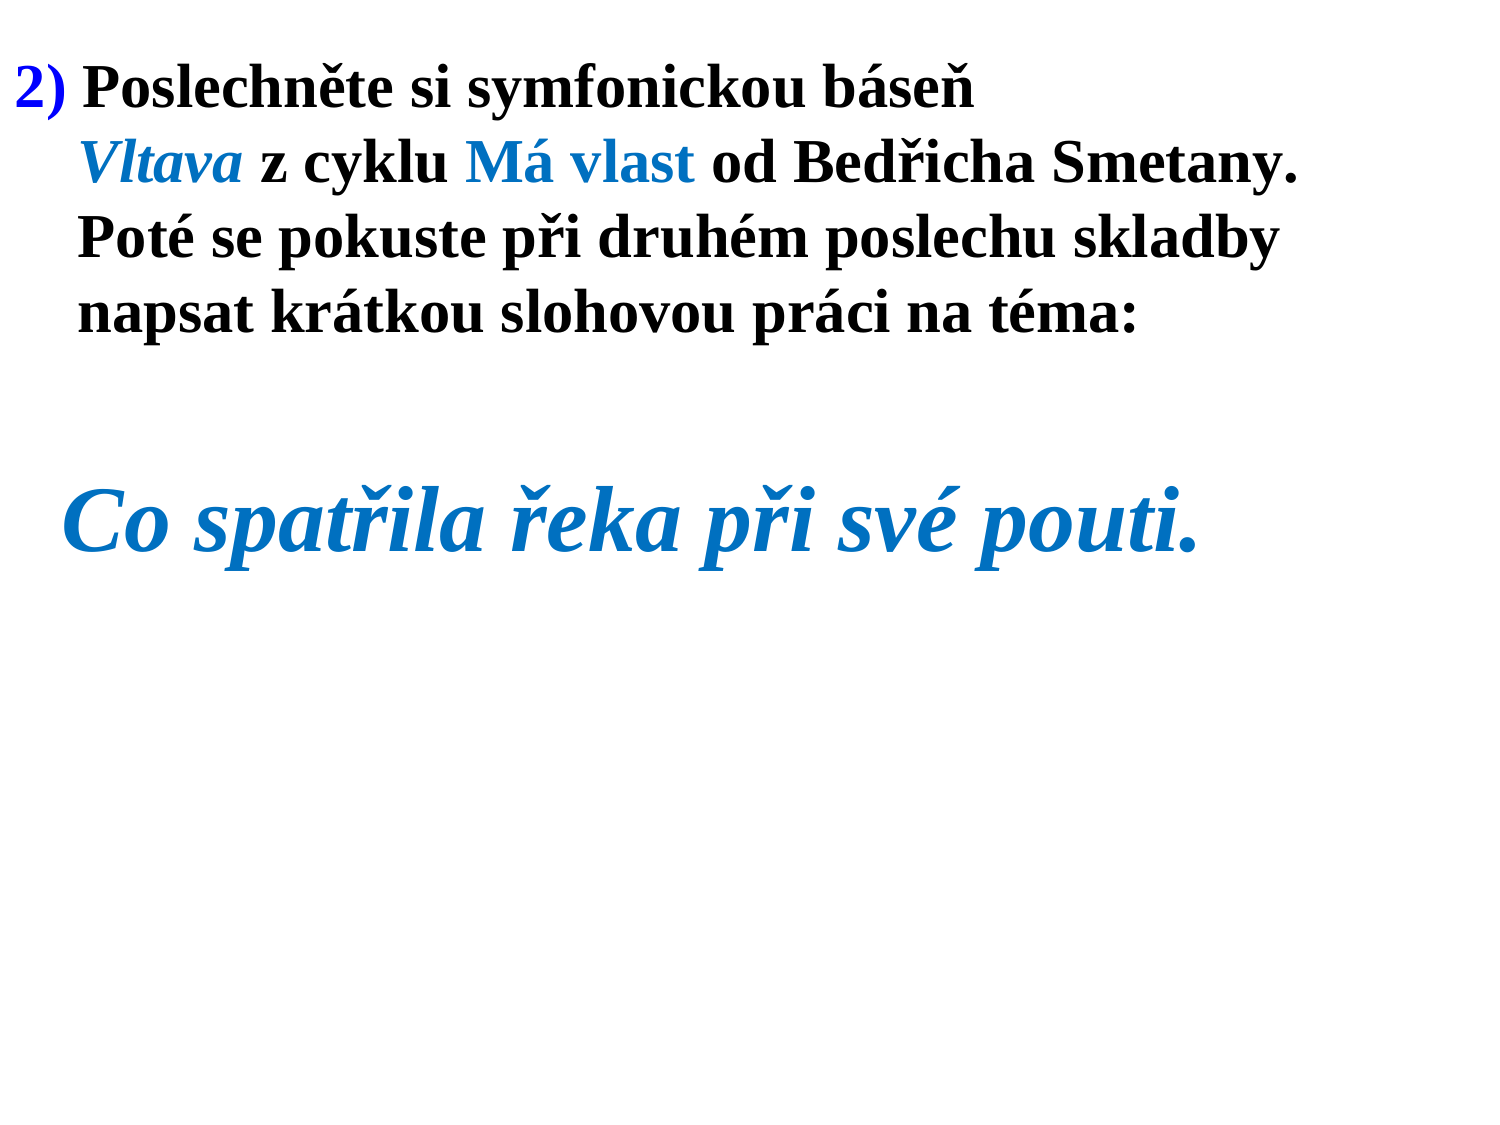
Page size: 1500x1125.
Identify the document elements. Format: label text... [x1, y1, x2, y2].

text_box 2) Poslechněte si symfonickou báseň Vltava z cyklu Má vlast od Bedřicha Smetany. Poté se pokuste při druhém poslechu skladby napsat krátkou slohovou práci na téma: Co spatřila řeka při své pouti. [0, 37, 1500, 578]
